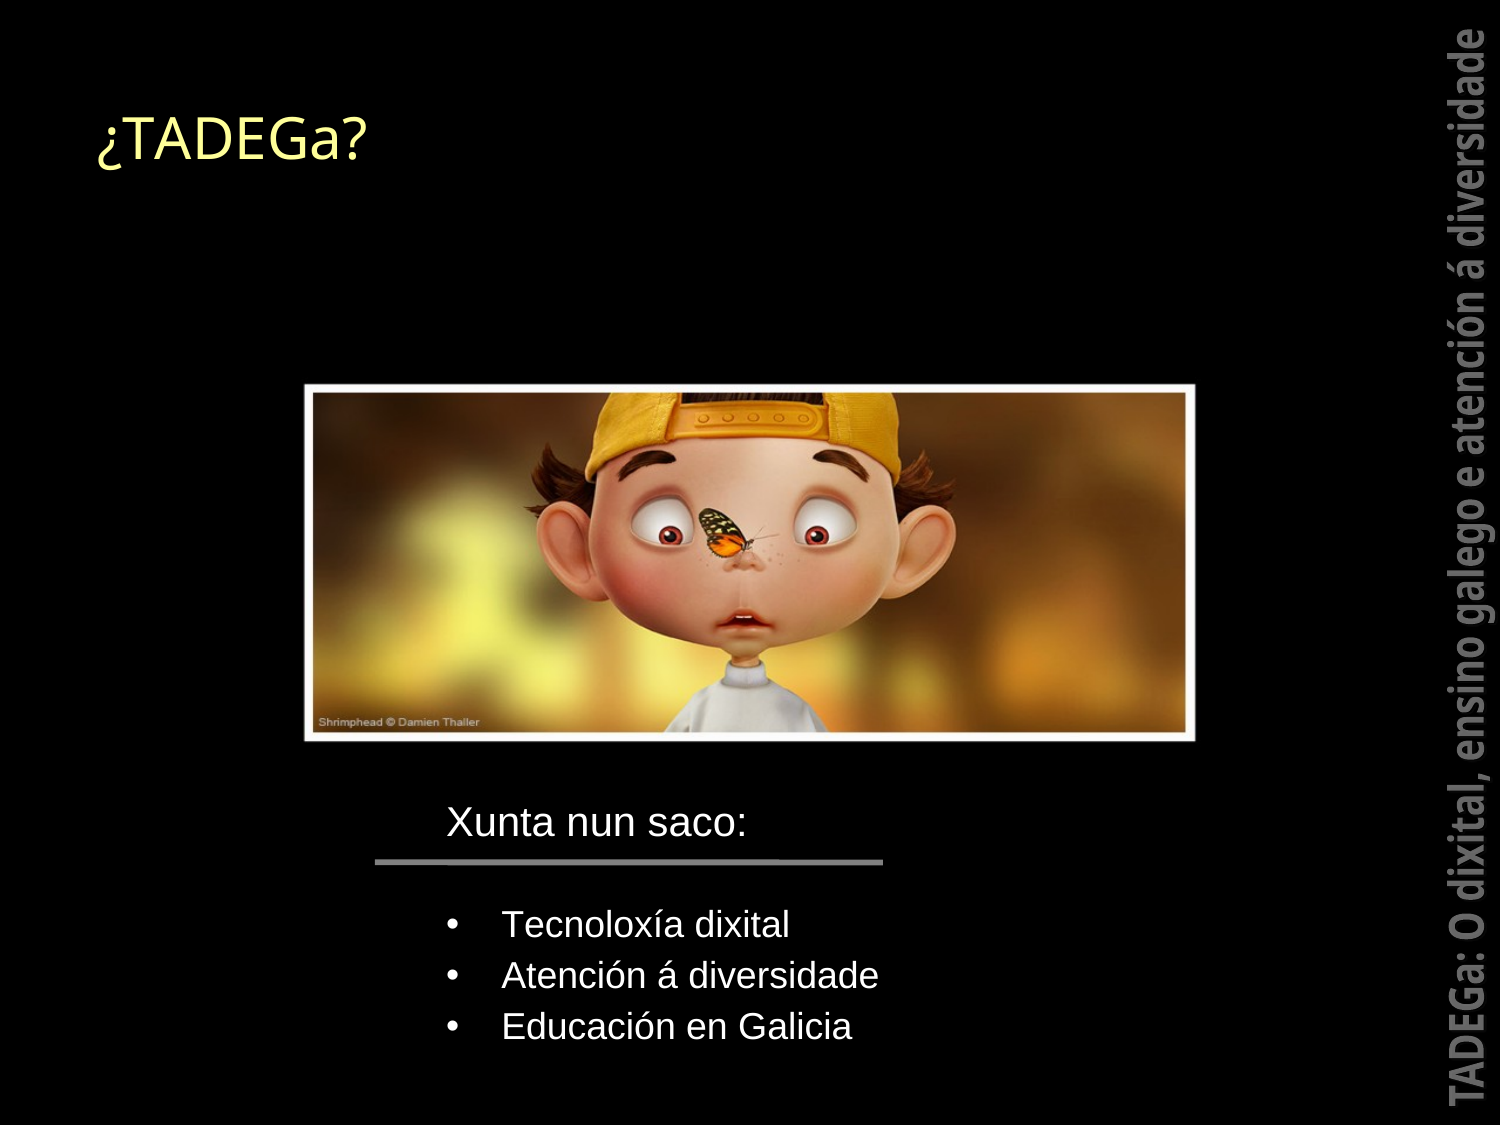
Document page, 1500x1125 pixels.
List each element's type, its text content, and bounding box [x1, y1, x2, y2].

picture [0, 0, 1500, 1125]
text_box Xunta nun saco: Tecnoloxía dixital Atención á diversidade Educación en Galicia [431, 792, 993, 1093]
title ¿TADEGa? [82, 78, 674, 195]
